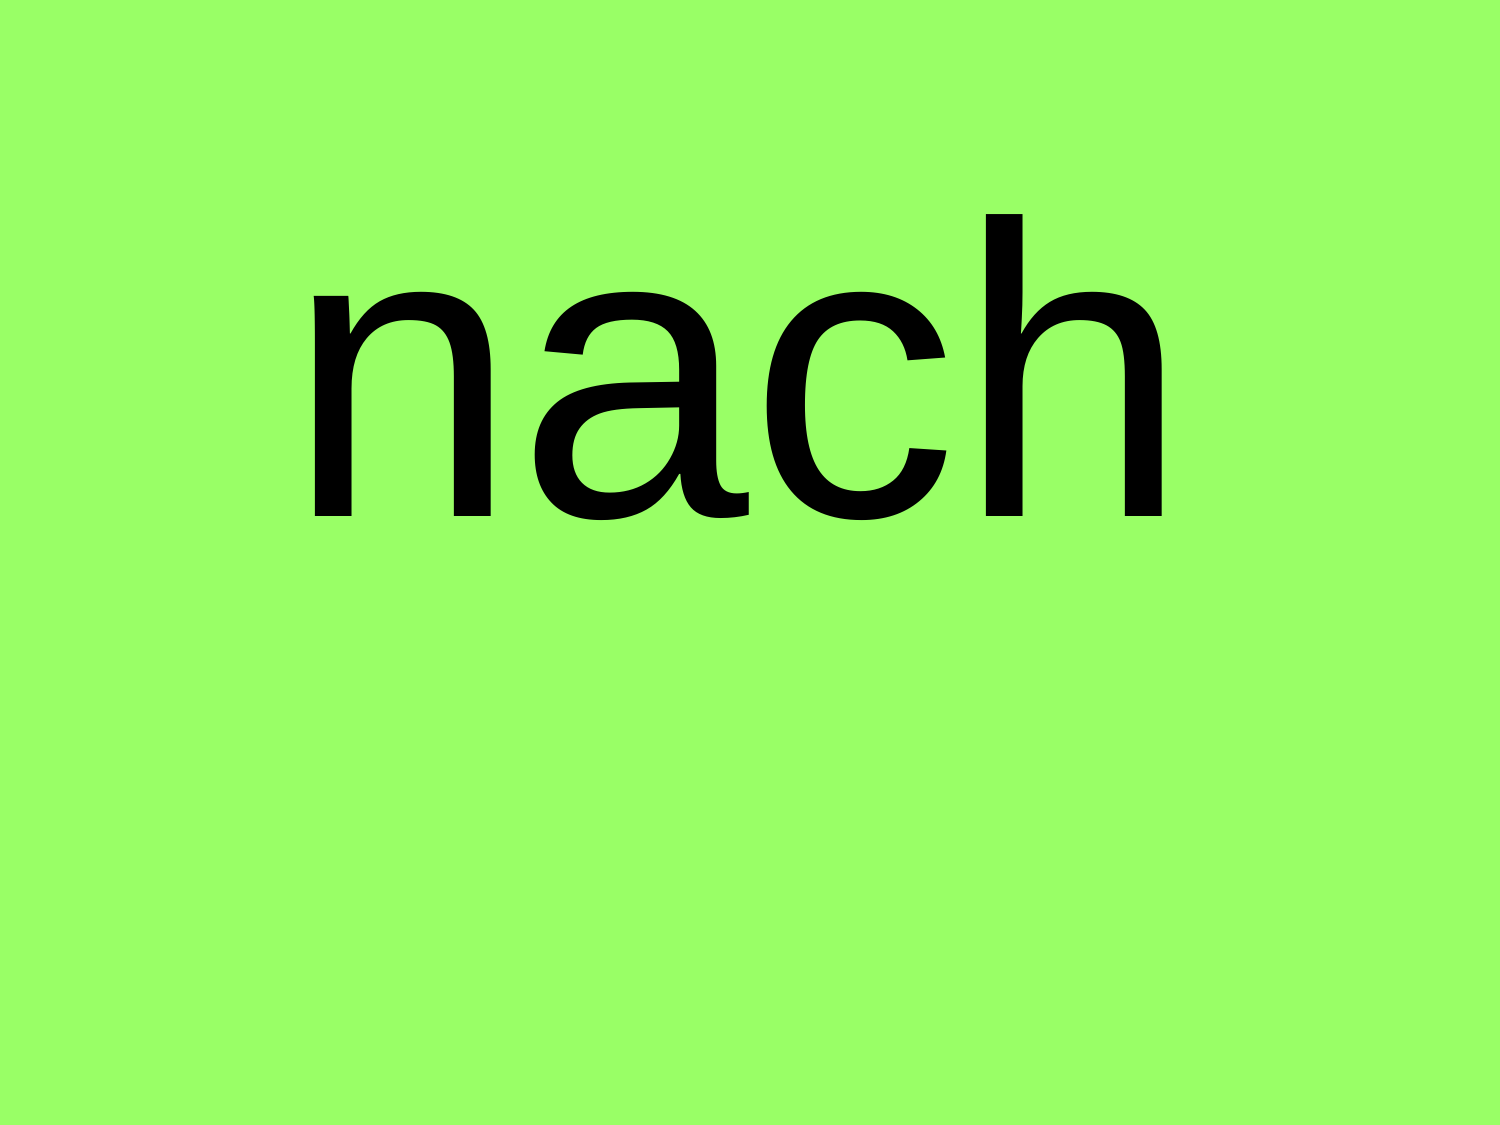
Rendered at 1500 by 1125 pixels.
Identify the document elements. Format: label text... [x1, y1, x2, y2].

title nach [88, 92, 1388, 608]
